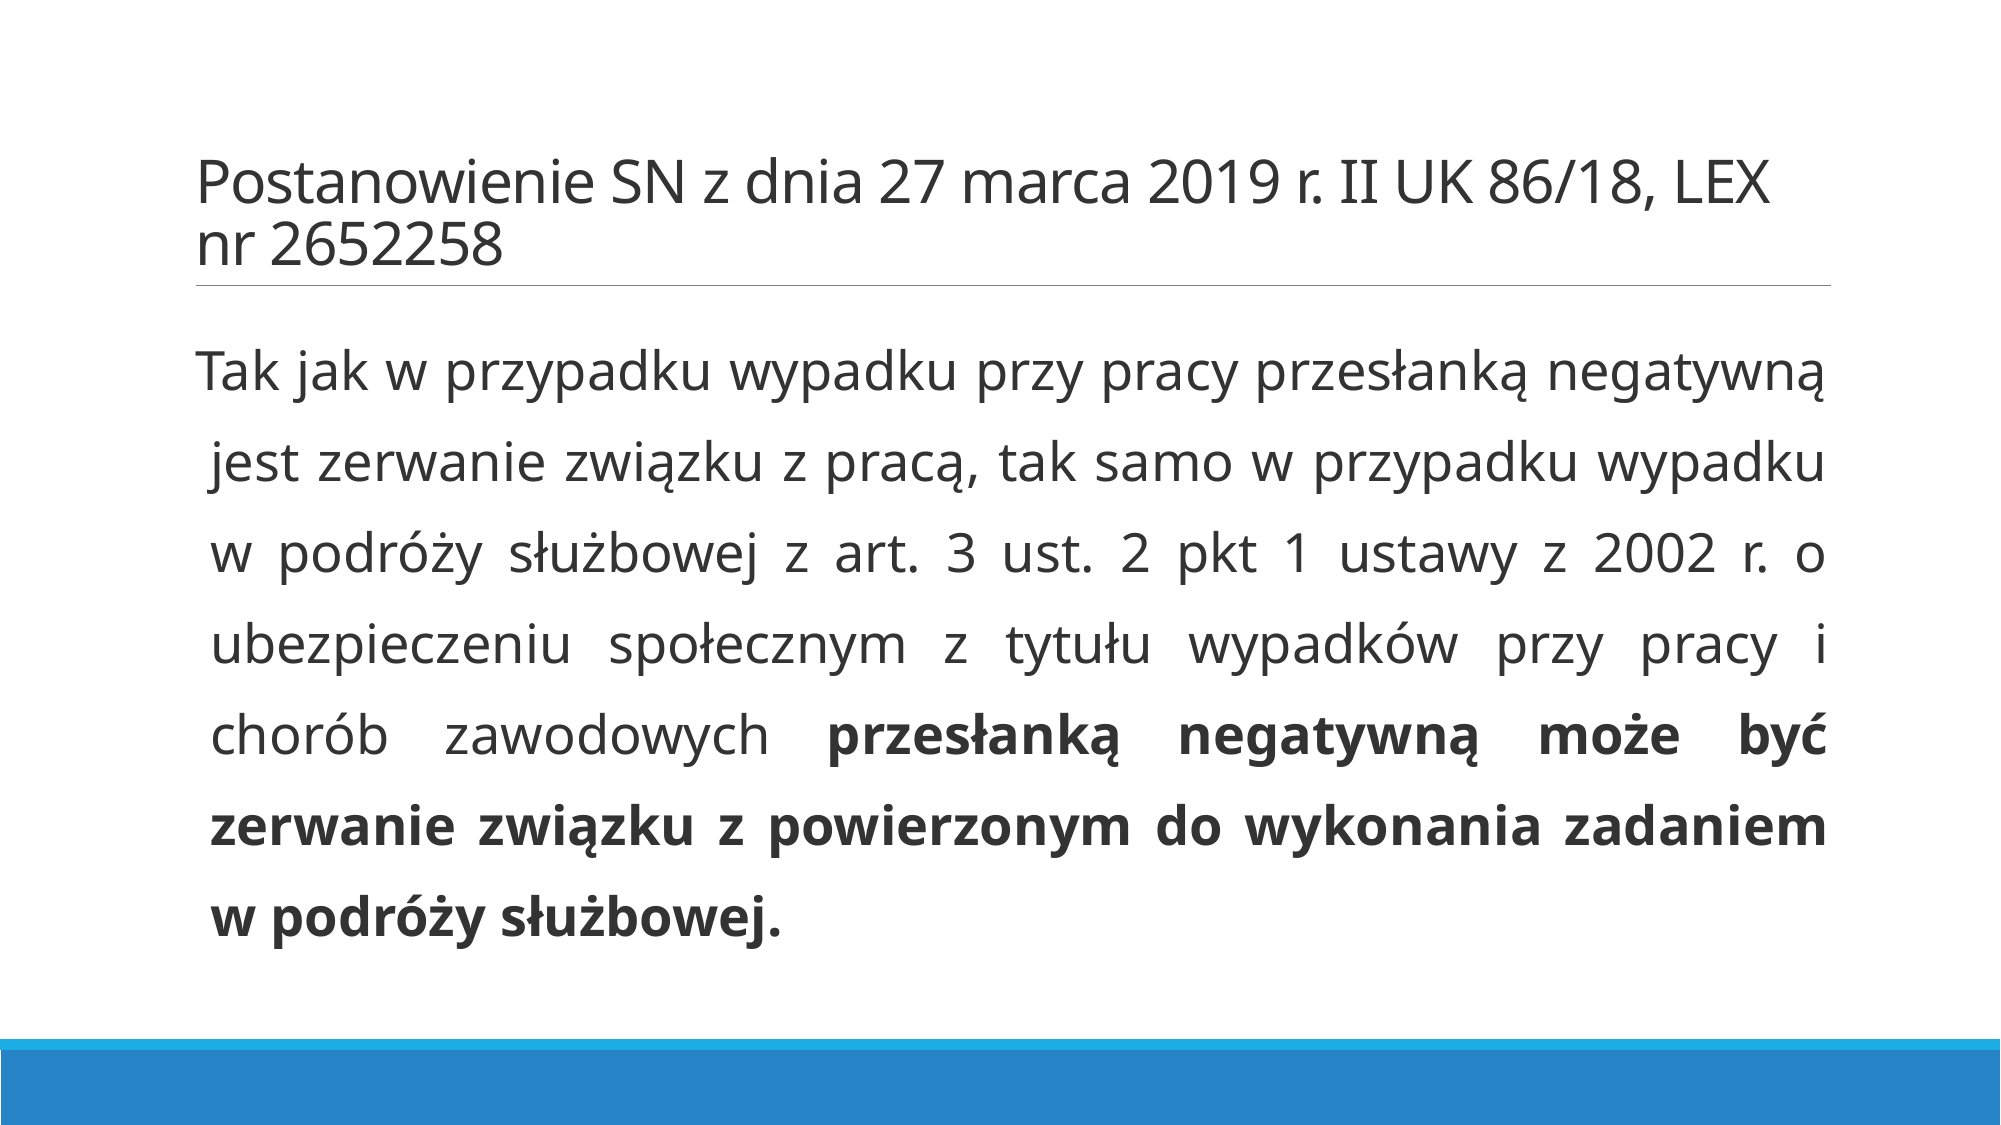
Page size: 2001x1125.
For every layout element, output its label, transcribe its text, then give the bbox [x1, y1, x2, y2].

title Postanowienie SN z dnia 27 marca 2019 r. II UK 86/18, LEX nr 2652258 [180, 47, 1831, 286]
list Tak jak w przypadku wypadku przy pracy przesłanką negatywną jest zerwanie związku z pracą, tak samo w przypadku wypadku w podróży służbowej z art. 3 ust. 2 pkt 1 ustawy z 2002 r. o ubezpieczeniu społecznym z tytułu wypadków przy pracy i chorób zawodowych przesłanką negatywną może być zerwanie związku z powierzonym do wykonania zadaniem w podróży służbowej. [180, 302, 1831, 963]
